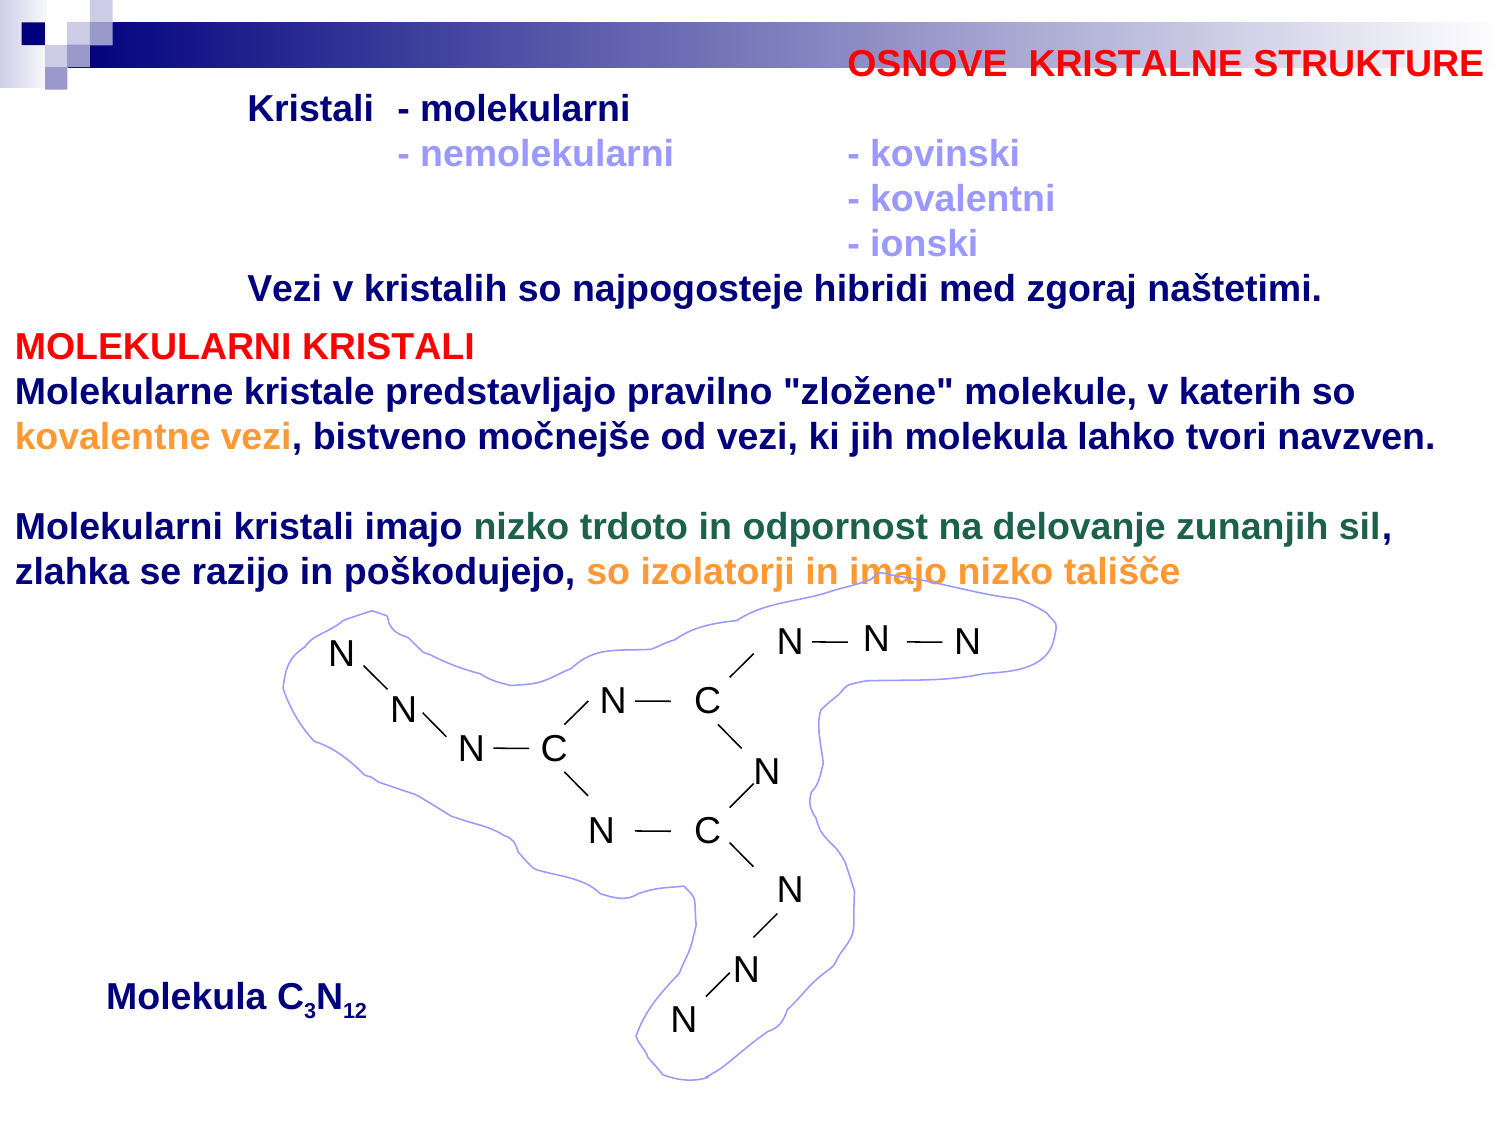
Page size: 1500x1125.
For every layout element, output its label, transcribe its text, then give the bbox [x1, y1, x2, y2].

text_box Molekula C3N12 [91, 964, 383, 1031]
text_box N [655, 987, 664, 998]
text_box N [573, 798, 630, 860]
text_box C [679, 668, 737, 730]
text_box N [939, 609, 997, 671]
text_box MOLEKULARNI KRISTALI Molekularne kristale predstavljajo pravilno "zložene" molekule, v katerih so kovalentne vezi, bistveno močnejše od vezi, ki jih molekula lahko tvori navzven. Molekularni kristali imajo nizko trdoto in odpornost na delovanje zunanjih sil, zlahka se razijo in poškodujejo, so izolatorji in imajo nizko tališče [0, 314, 1500, 645]
text_box OSNOVE KRISTALNE STRUKTURE Kristali - molekularni - nemolekularni - kovinski - kovalentni - ionski Vezi v kristalih so najpogosteje hibridi med zgoraj naštetimi. [232, 30, 1500, 314]
text_box N [313, 621, 370, 683]
text_box N [375, 677, 433, 738]
text_box N [761, 609, 819, 671]
text_box N [584, 668, 642, 730]
text_box MOLEKULARNI KRISTALI Molekularne kristale predstavljajo pravilno "zložene" molekule, v katerih so kovalentne vezi, bistveno močnejše od vezi, ki jih molekula lahko tvori navzven. Molekularni kristali imajo nizko trdoto in odpornost na delovanje zunanjih sil, zlahka se razijo in poškodujejo, so izolatorji in imajo nizko tališče [766, 574, 1055, 645]
text_box N [738, 739, 796, 801]
text_box N [718, 937, 775, 998]
text_box N [761, 857, 819, 919]
text_box N [443, 716, 500, 777]
text_box N [848, 606, 905, 667]
text_box N [655, 987, 713, 1049]
text_box C [525, 716, 583, 777]
text_box C [679, 798, 737, 860]
text_box N [313, 621, 340, 637]
